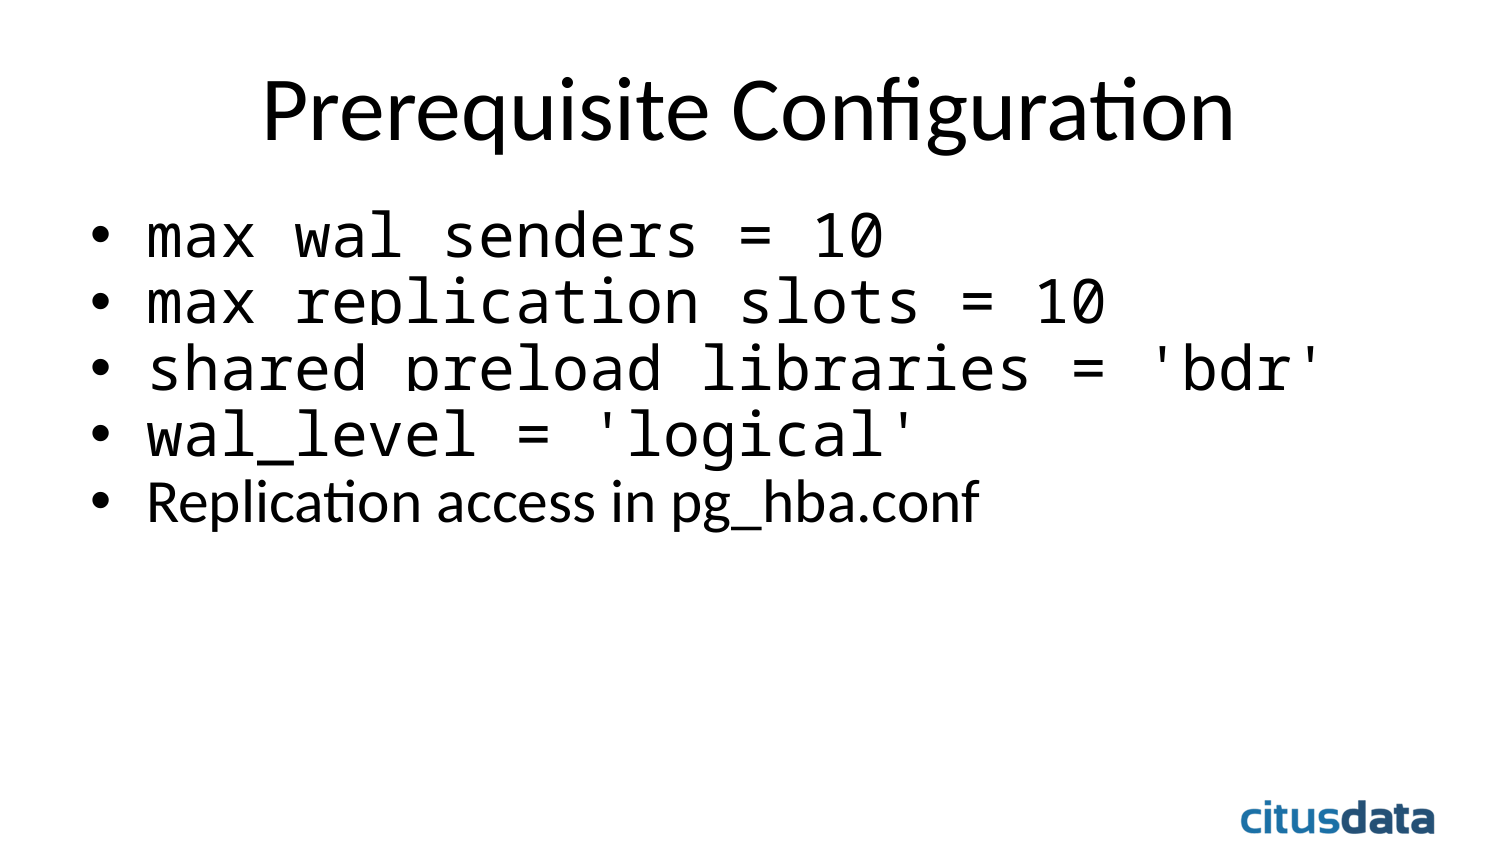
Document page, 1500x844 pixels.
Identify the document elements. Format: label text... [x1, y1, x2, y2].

list max_wal_senders = 10 max_replication_slots = 10 shared_preload_libraries = 'bdr' wal_level = 'logical' Replication access in pg_hba.conf [75, 196, 1425, 754]
picture [1237, 795, 1439, 837]
title Prerequisite Configuration [75, 33, 1425, 175]
